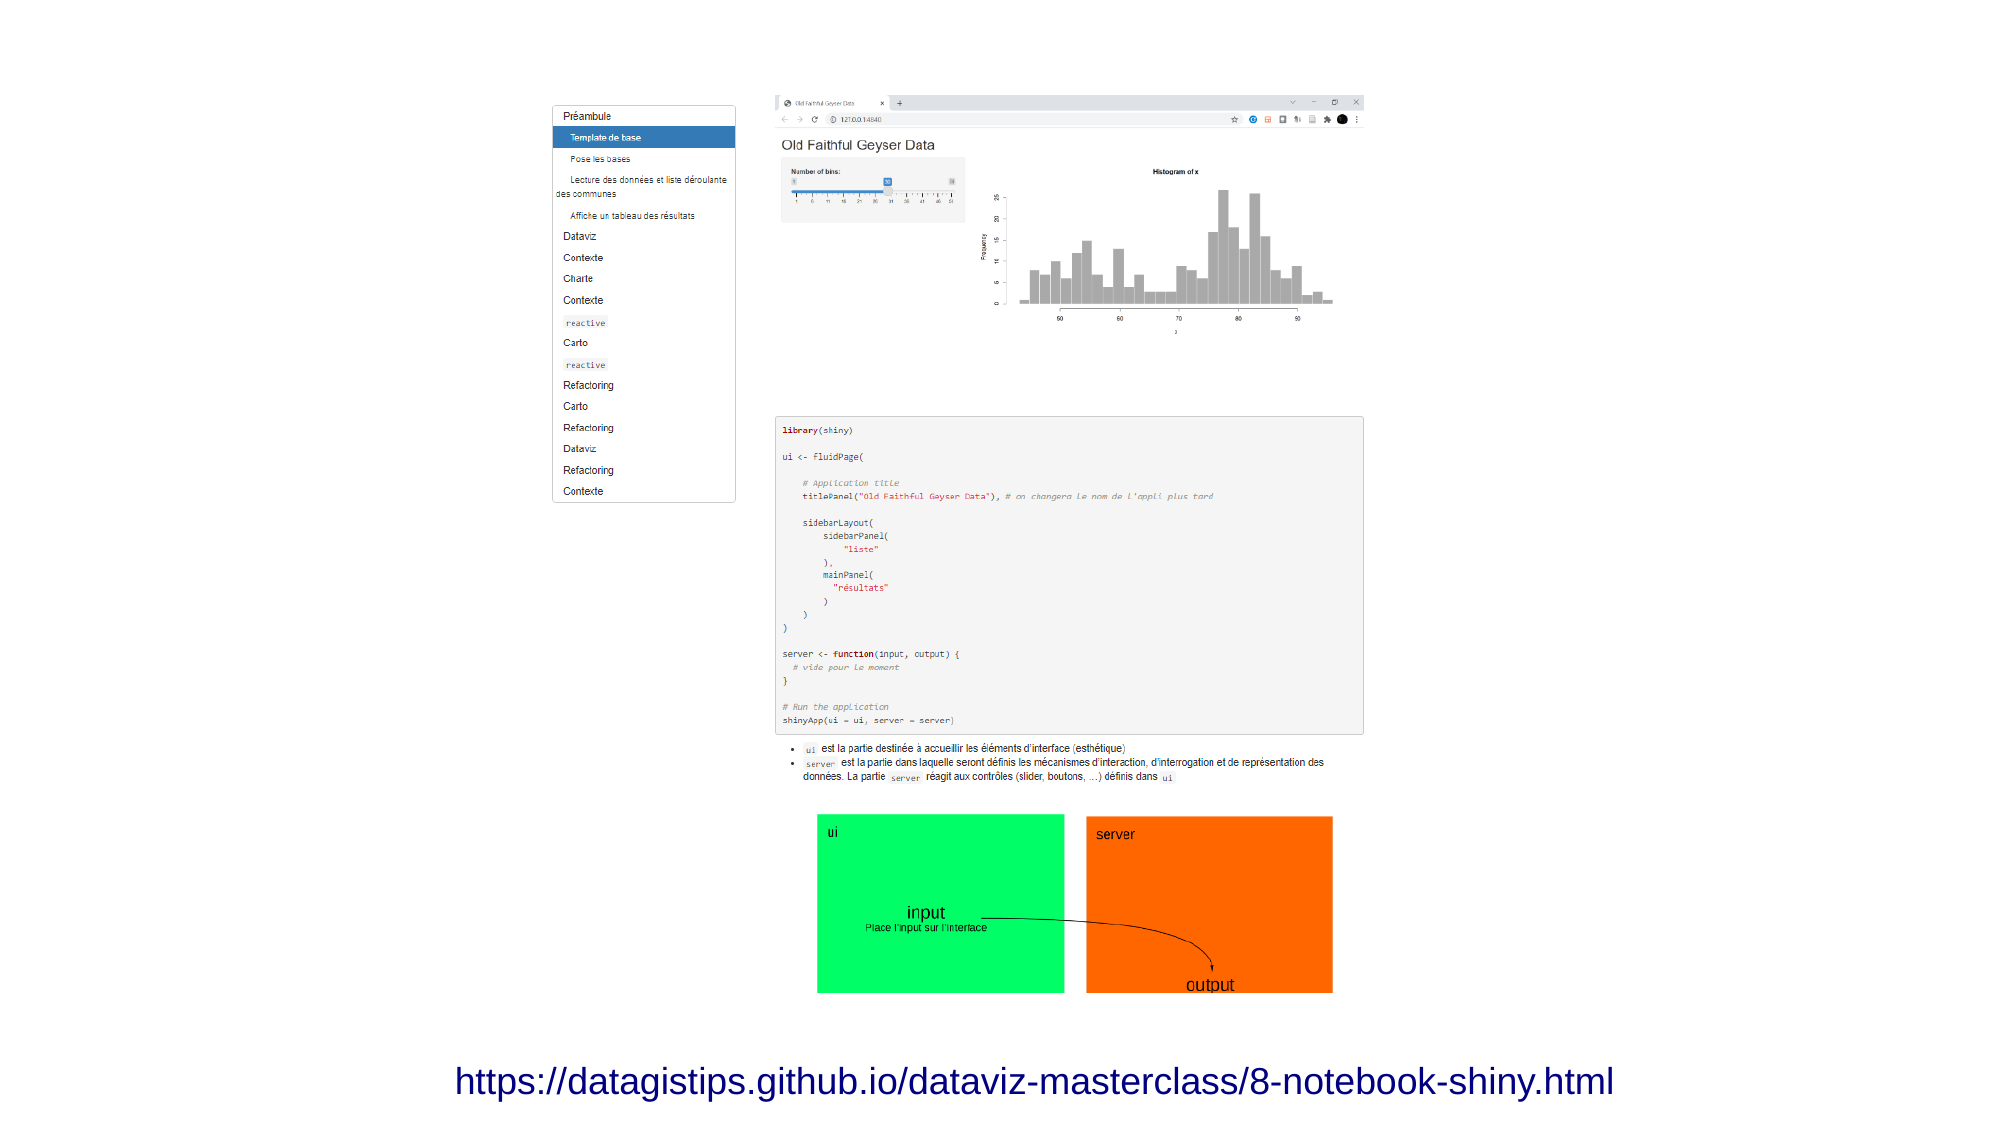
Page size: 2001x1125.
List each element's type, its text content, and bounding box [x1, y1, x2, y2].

text_box https://datagistips.github.io/dataviz-masterclass/8-notebook-shiny.html [440, 1053, 1630, 1111]
picture [539, 94, 1418, 993]
